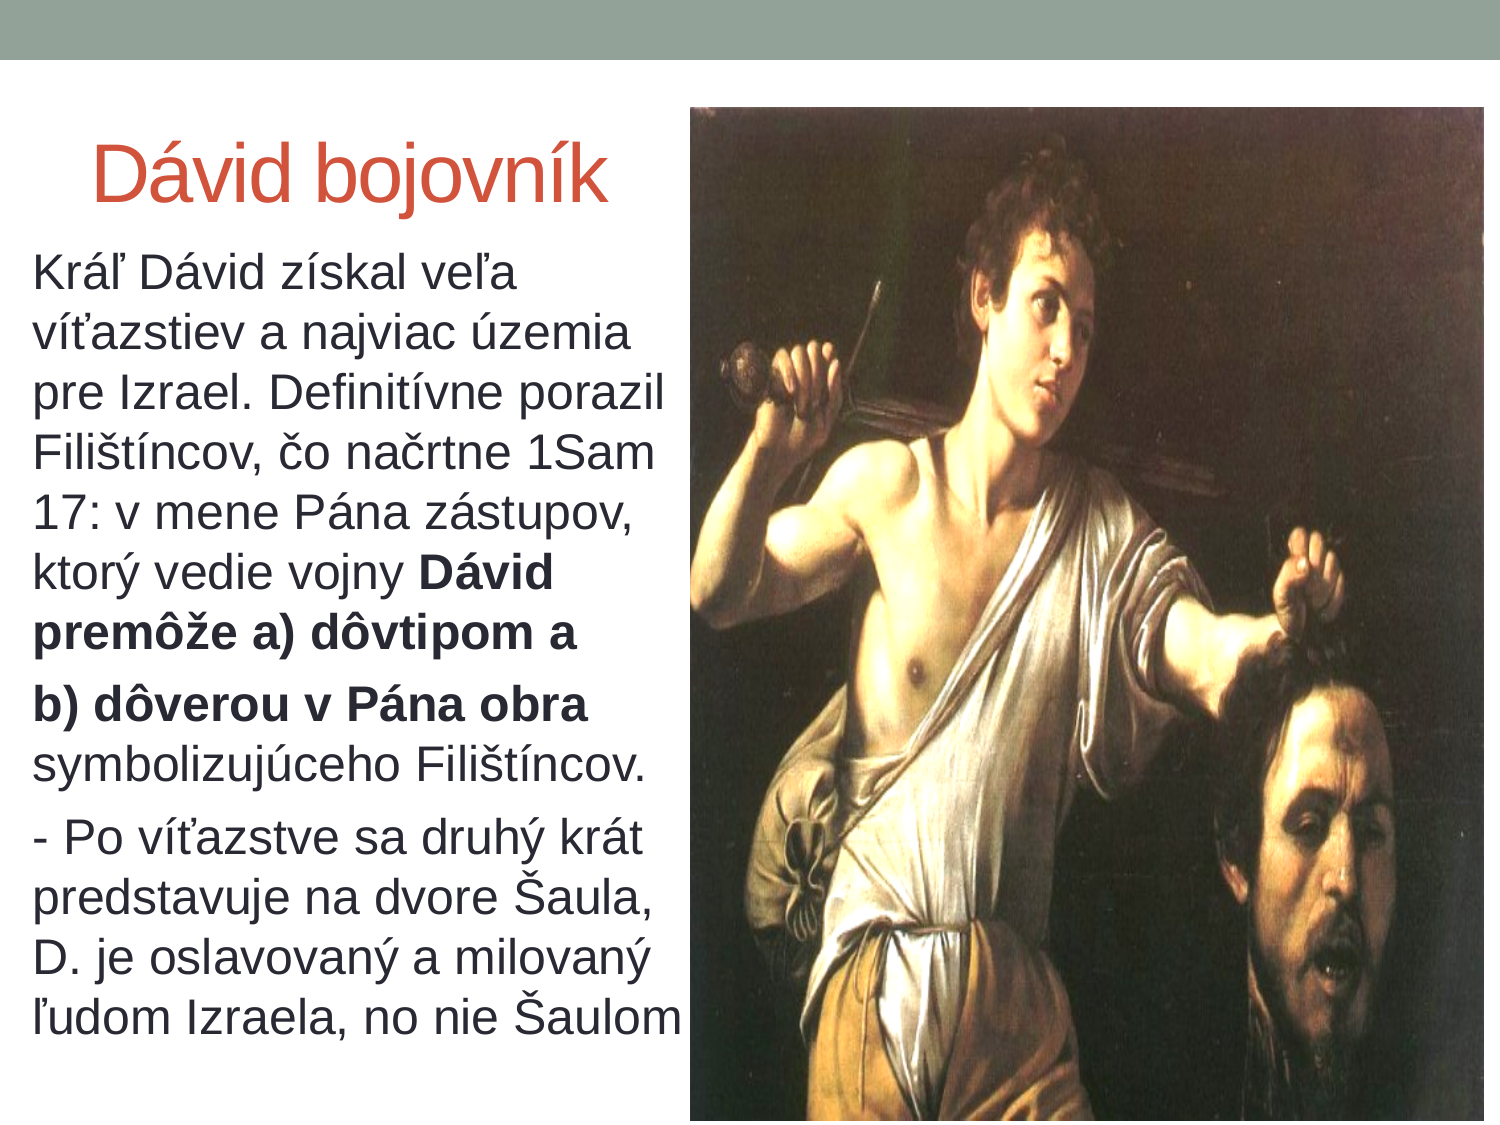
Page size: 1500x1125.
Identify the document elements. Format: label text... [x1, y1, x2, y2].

list Kráľ Dávid získal veľa víťazstiev a najviac územia pre Izrael. Definitívne porazil Filištíncov, čo načrtne 1Sam 17: v mene Pána zástupov, ktorý vedie vojny Dávid premôže a) dôvtipom a b) dôverou v Pána obra symbolizujúceho Filištíncov. - Po víťazstve sa druhý krát predstavuje na dvore Šaula, D. je oslavovaný a milovaný ľudom Izraela, no nie Šaulom [17, 231, 690, 1106]
picture [690, 107, 1484, 1121]
title Dávid bojovník [75, 87, 691, 231]
